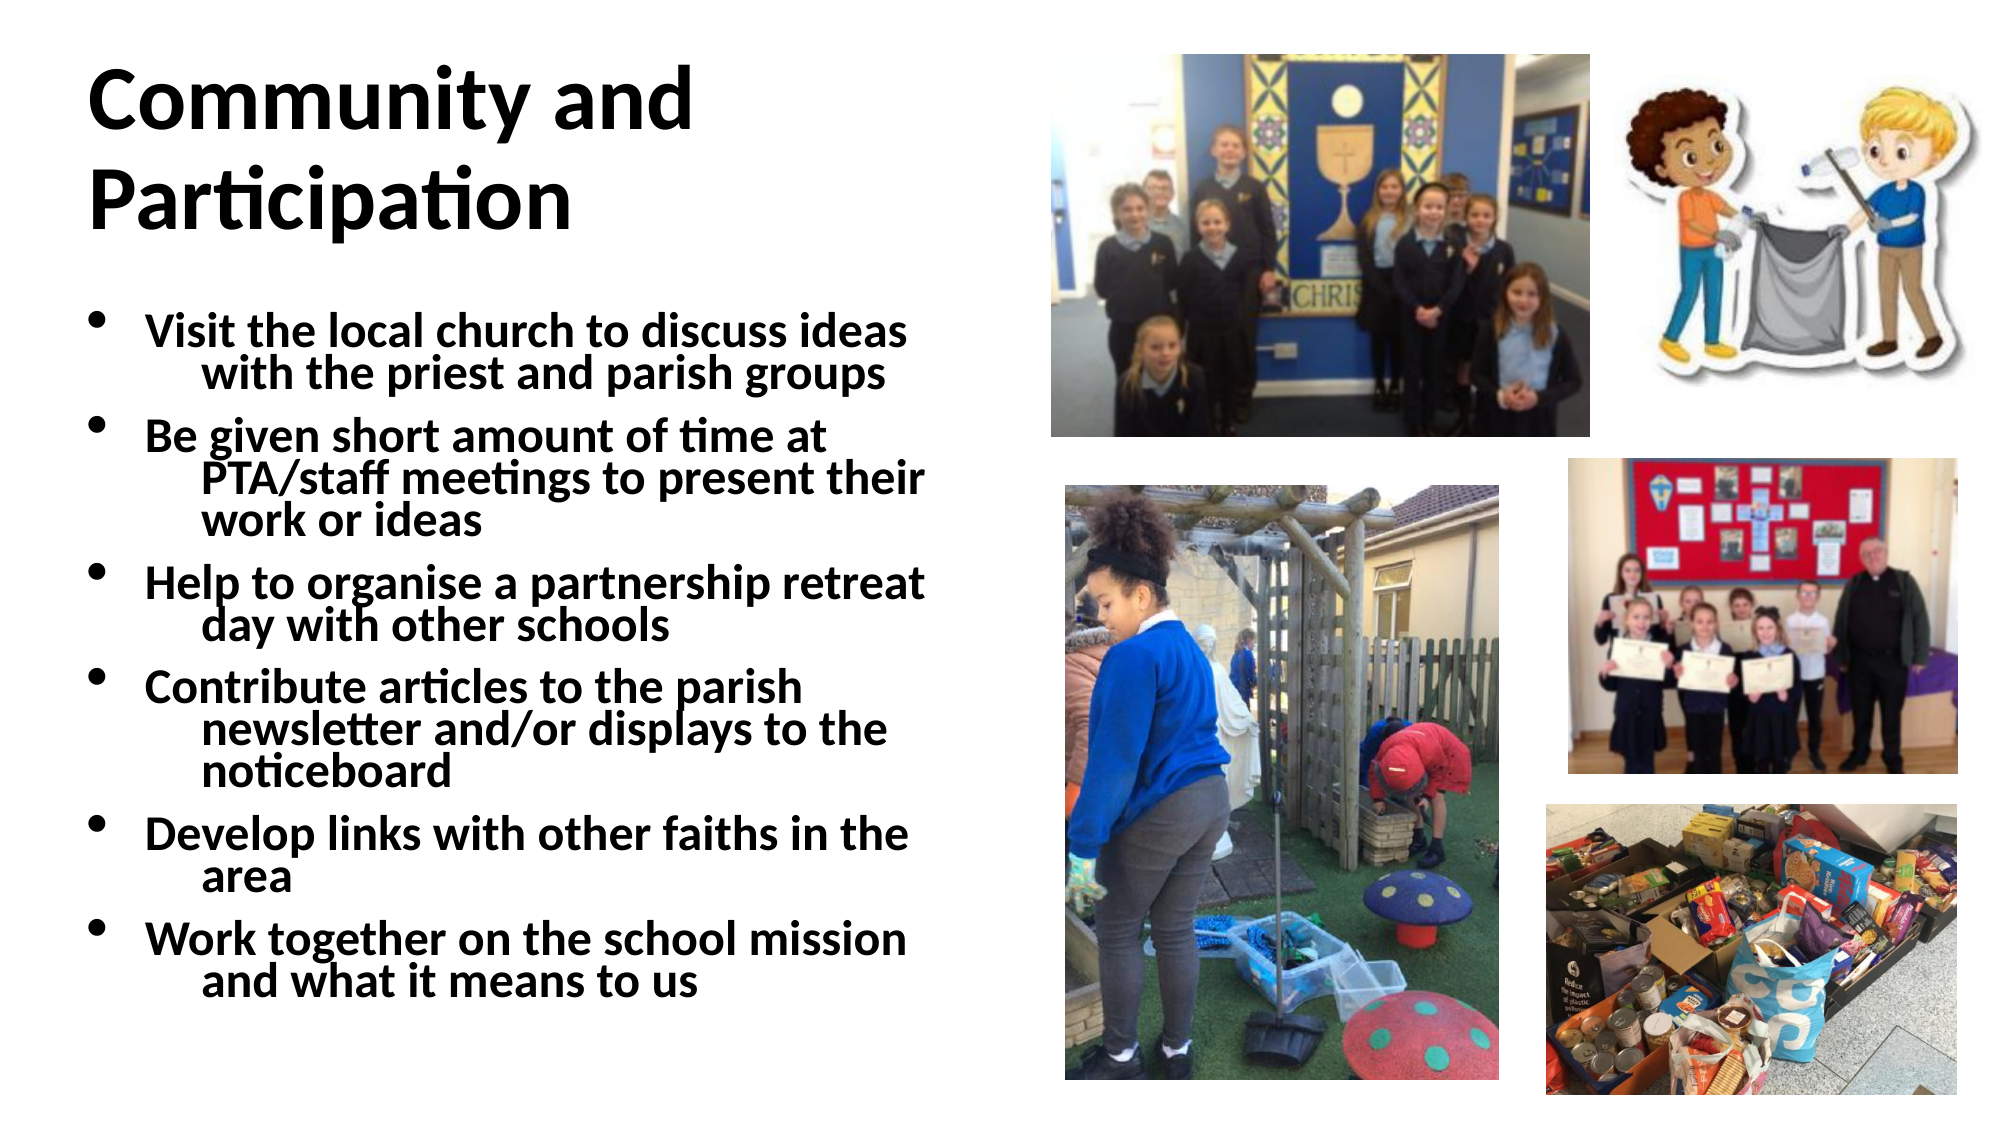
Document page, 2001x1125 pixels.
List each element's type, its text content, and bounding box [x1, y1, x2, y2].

picture [1568, 458, 1958, 774]
title Community and Participation [73, 41, 806, 259]
picture [1614, 75, 1982, 387]
list Visit the local church to discuss ideas with the priest and parish groups Be given short amount of time at PTA/staff meetings to present their work or ideas Help to organise a partnership retreat day with other schools Contribute articles to the parish newsletter and/or displays to the noticeboard Develop links with other faiths in the area Work together on the school mission and what it means to us [73, 306, 984, 1125]
picture [1051, 54, 1590, 437]
picture [1546, 804, 1957, 1096]
picture [1065, 485, 1499, 1080]
